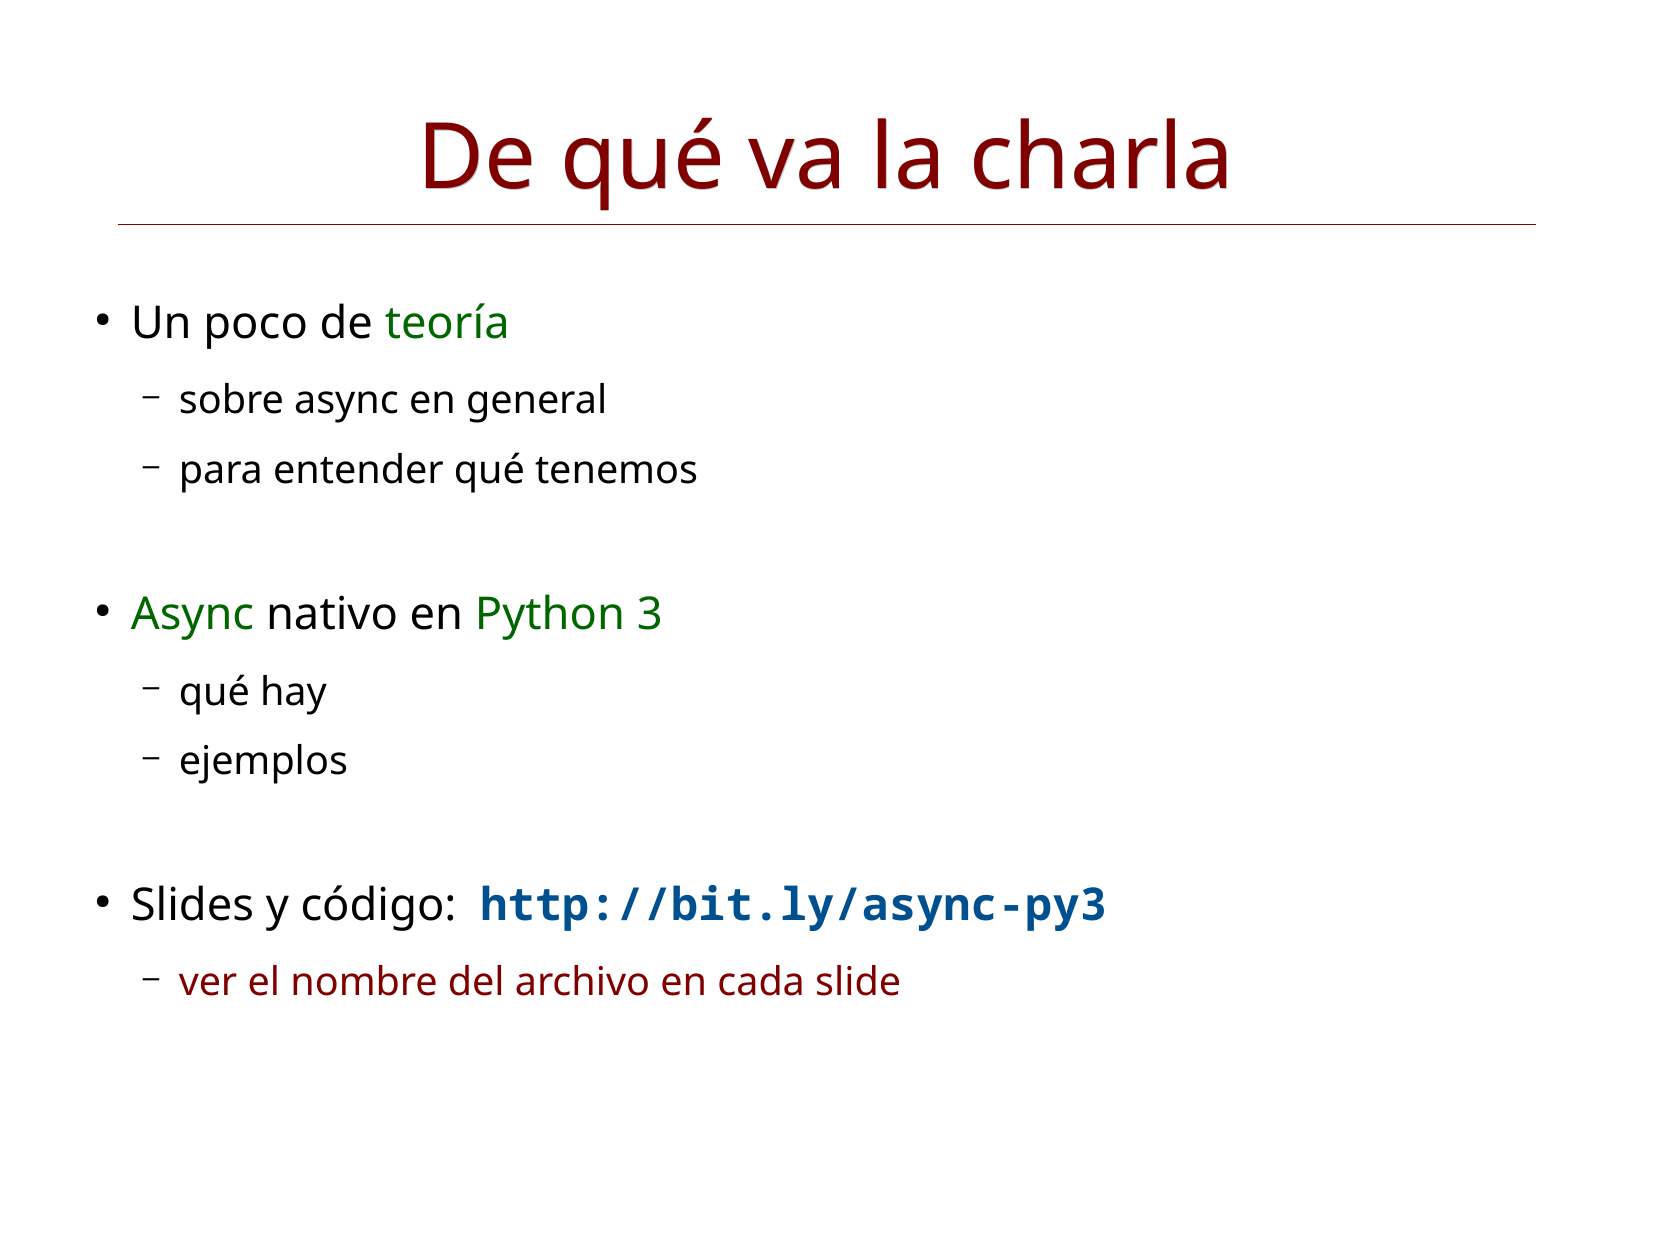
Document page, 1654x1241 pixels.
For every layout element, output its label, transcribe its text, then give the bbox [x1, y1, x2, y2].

title De qué va la charla [82, 49, 1571, 257]
list Un poco de teoría sobre async en general para entender qué tenemos Async nativo en Python 3 qué hay ejemplos Slides y código: http://bit.ly/async-py3 ver el nombre del archivo en cada slide [82, 290, 1571, 1010]
